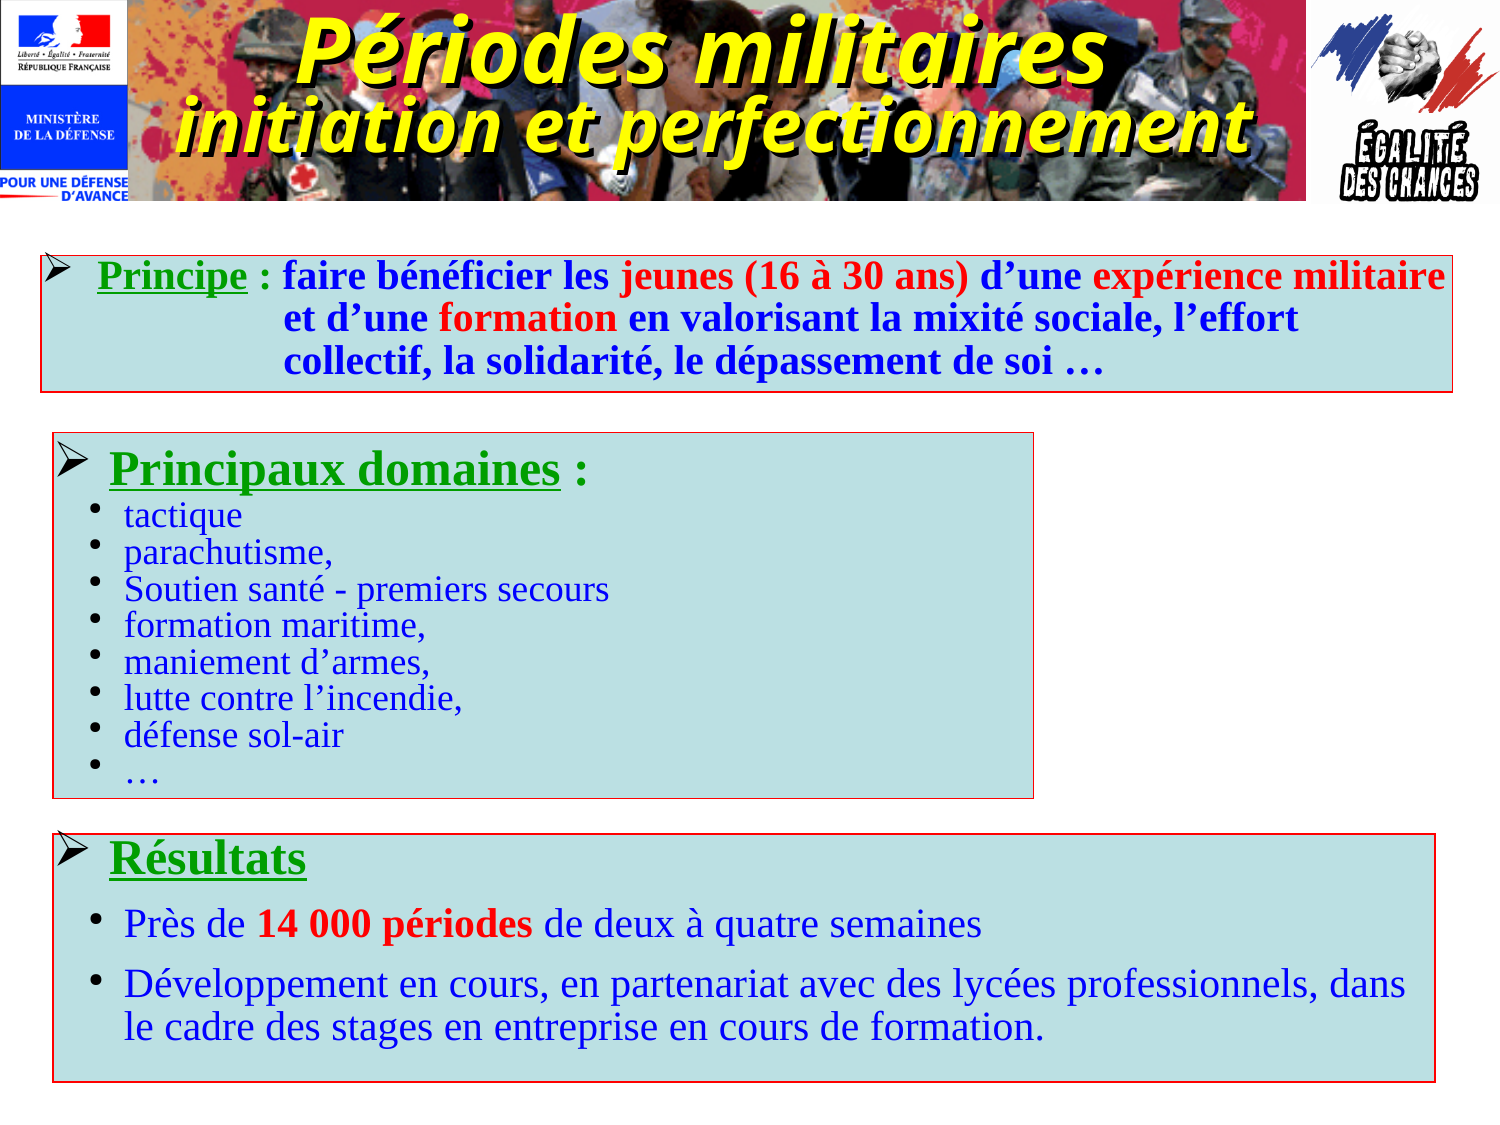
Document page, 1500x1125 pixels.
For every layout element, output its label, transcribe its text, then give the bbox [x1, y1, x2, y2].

title Périodes militaires initiation et perfectionnement [123, 0, 1306, 185]
picture [1311, 0, 1500, 204]
text_box Résultats Près de 14 000 périodes de deux à quatre semaines Développement en cours, en partenariat avec des lycées professionnels, dans le cadre des stages en entreprise en cours de formation. [53, 834, 1436, 1083]
text_box Principaux domaines : tactique parachutisme, Soutien santé - premiers secours formation maritime, maniement d’armes, lutte contre l’incendie, défense sol-air … [53, 432, 1034, 799]
picture [0, 0, 1306, 201]
text_box Principe : faire bénéficier les jeunes (16 à 30 ans) d’une expérience militaire et d’une formation en valorisant la mixité sociale, l’effort collectif, la solidarité, le dépassement de soi … [41, 255, 1453, 393]
